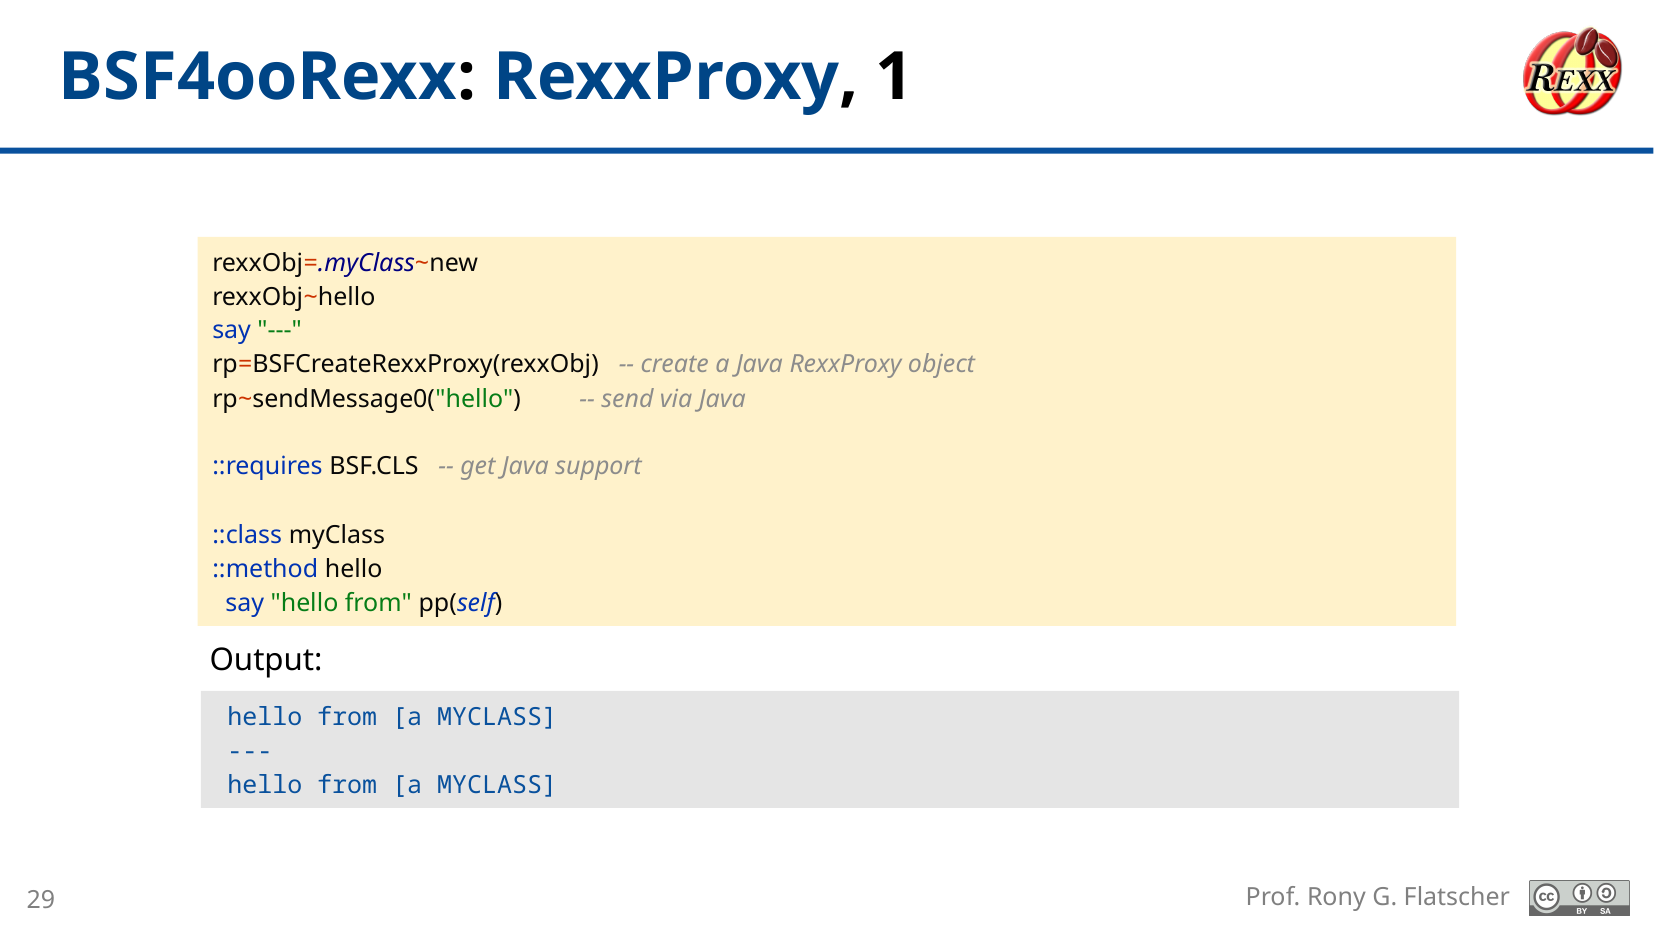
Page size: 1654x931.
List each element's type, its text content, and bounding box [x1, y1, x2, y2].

text_box rexxObj=.myClass~new rexxObj~hello say "---" rp=BSFCreateRexxProxy(rexxObj) -- create a Java RexxProxy object rp~sendMessage0("hello") -- send via Java ::requires BSF.CLS -- get Java support ::class myClass ::method hello say "hello from" pp(self) [197, 236, 1457, 613]
text_box hello from [a MYCLASS] --- hello from [a MYCLASS] [200, 690, 1460, 805]
title BSF4ooRexx: RexxProxy, 1 [0, 0, 1654, 148]
text_box Output: [194, 629, 1375, 686]
